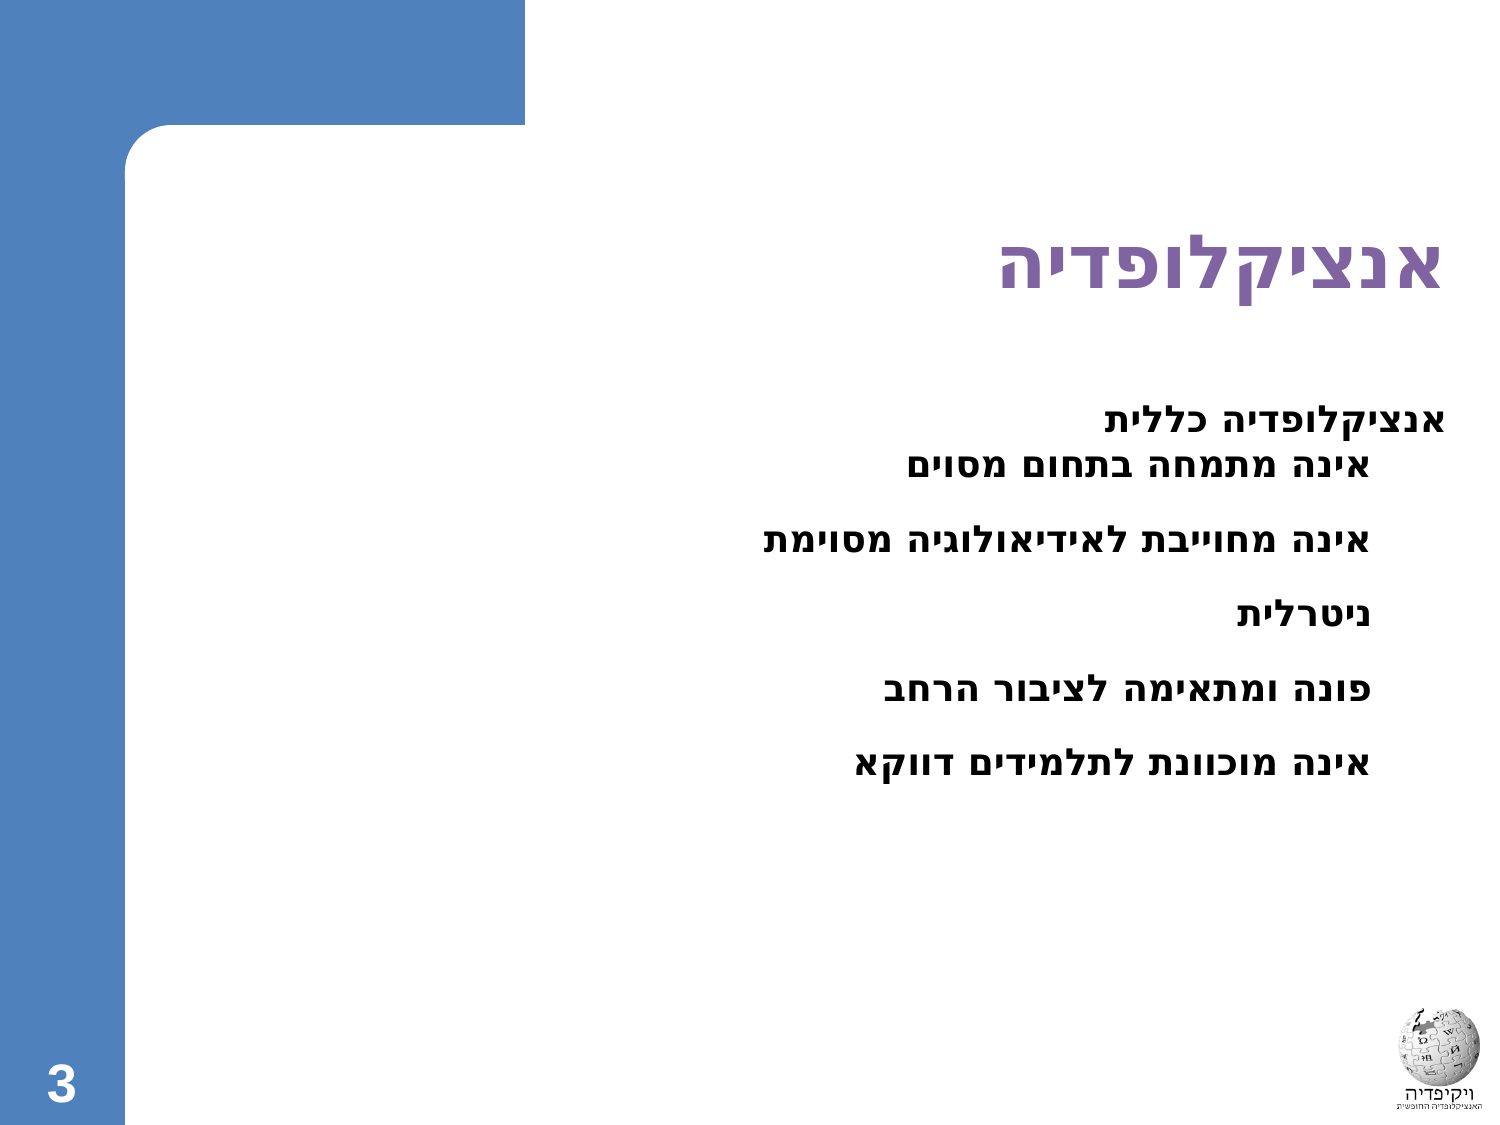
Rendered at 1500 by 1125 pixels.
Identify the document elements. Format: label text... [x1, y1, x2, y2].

picture [1394, 1007, 1484, 1110]
slide_number <number> [13, 363, 111, 1121]
title אנציקלופדיה [150, 125, 1463, 313]
list אנציקלופדיה כללית אינה מתמחה בתחום מסוים אינה מחוייבת לאידיאולוגיה מסוימת ניטרלית פונה ומתאימה לציבור הרחב אינה מוכוונת לתלמידים דווקא [150, 387, 1463, 1000]
